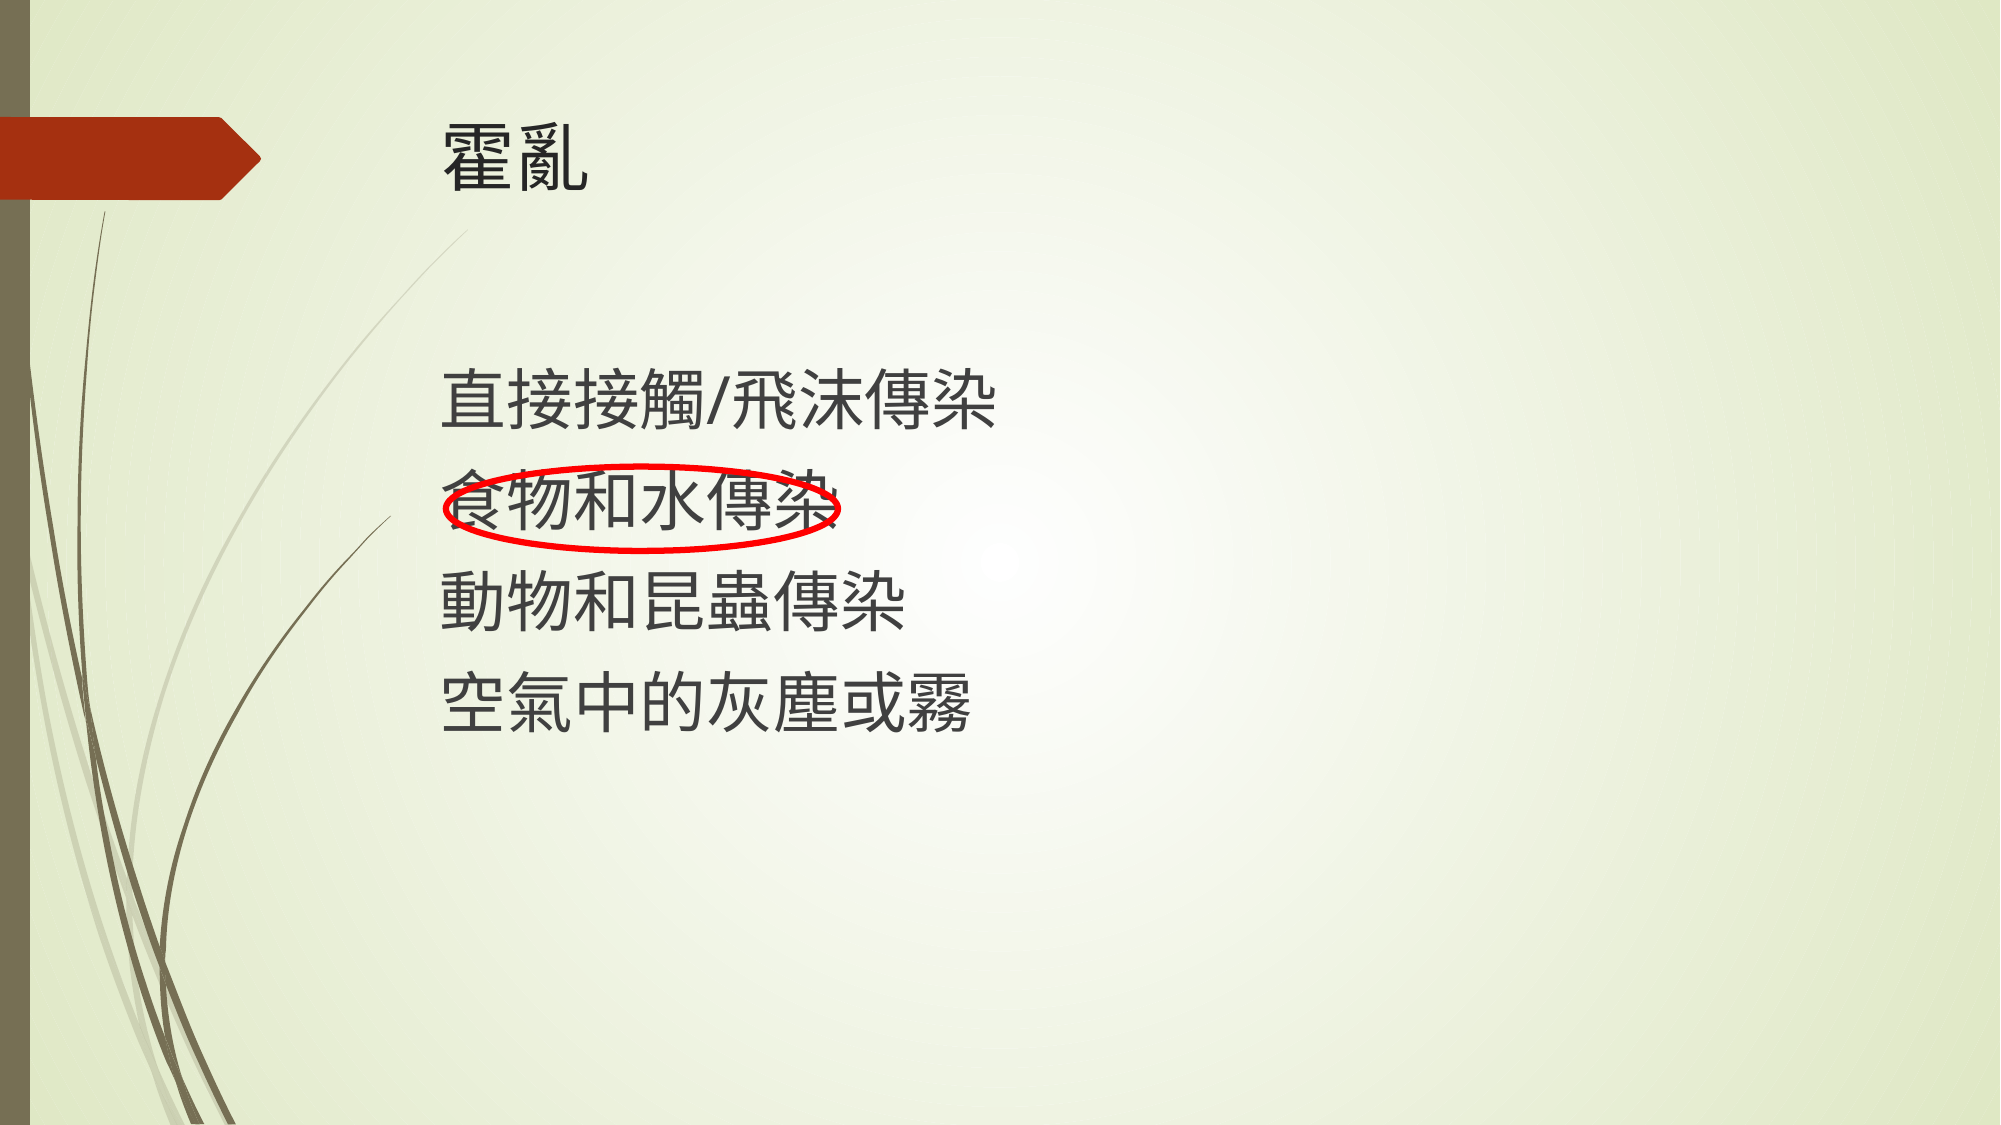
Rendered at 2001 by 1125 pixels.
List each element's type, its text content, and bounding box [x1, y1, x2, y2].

list 直接接觸/飛沫傳染 食物和水傳染 動物和昆蟲傳染 空氣中的灰塵或霧 [424, 350, 1888, 970]
title 霍亂 [425, 102, 1888, 313]
